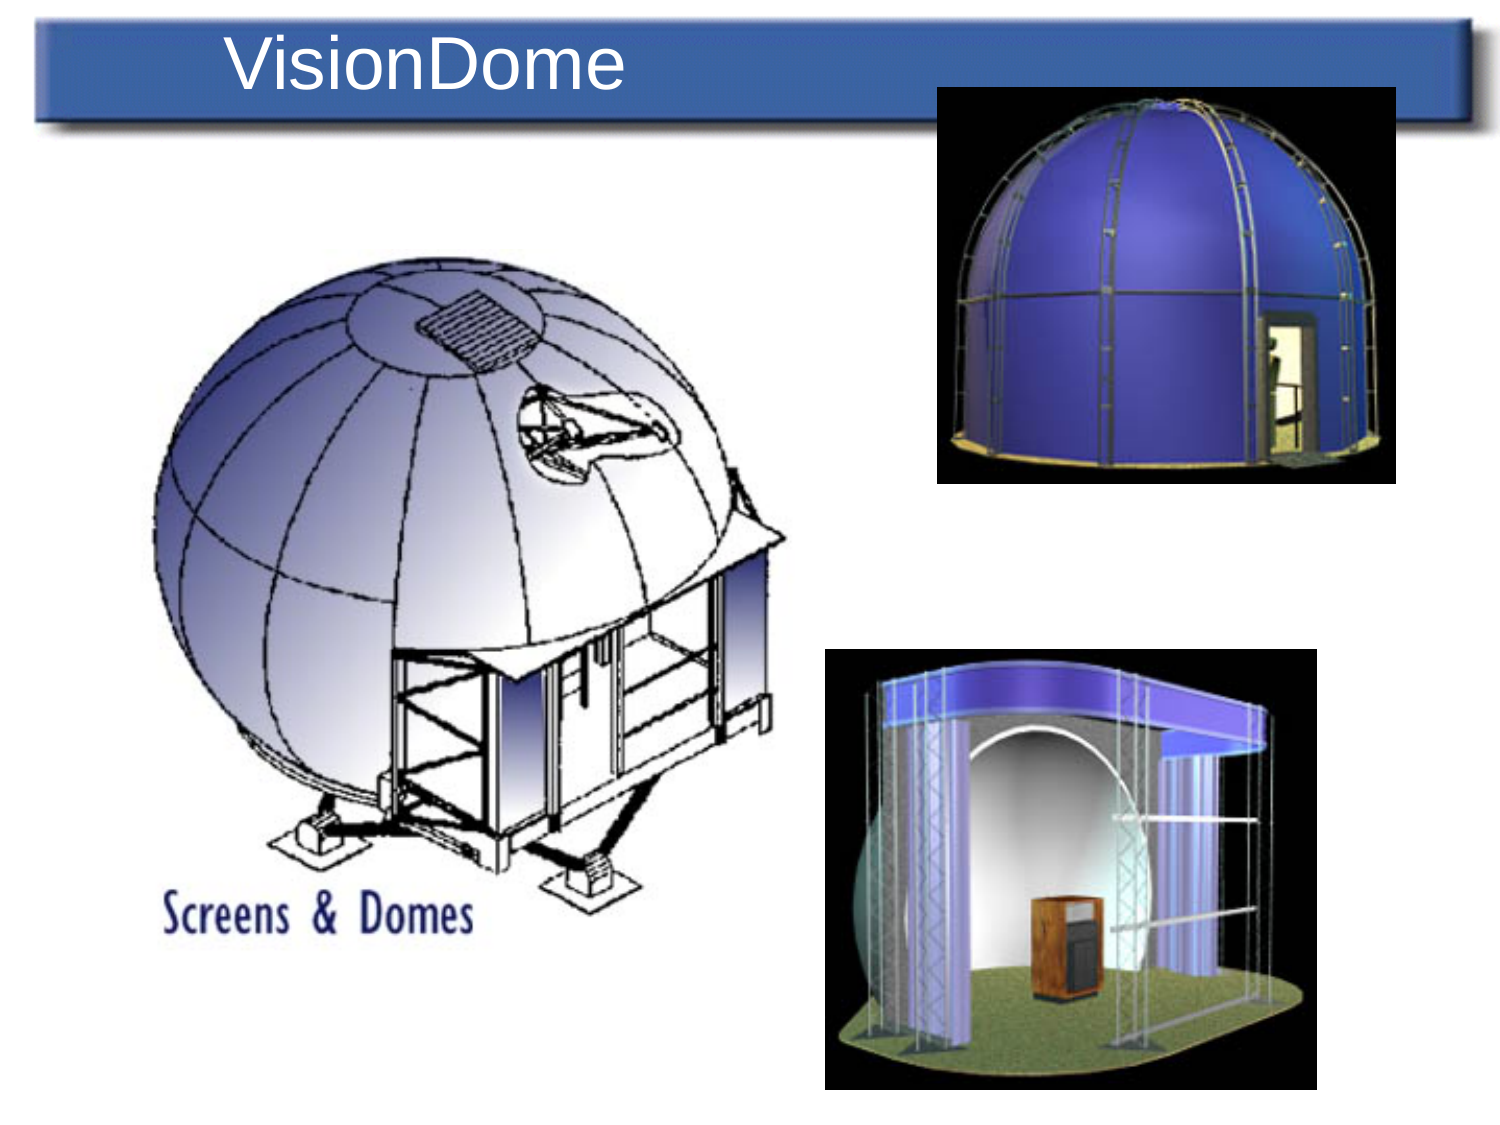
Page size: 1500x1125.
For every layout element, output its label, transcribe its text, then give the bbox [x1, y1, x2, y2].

title VisionDome [112, 7, 738, 112]
picture [125, 249, 815, 961]
picture [33, 15, 1500, 484]
picture [825, 649, 1317, 1090]
